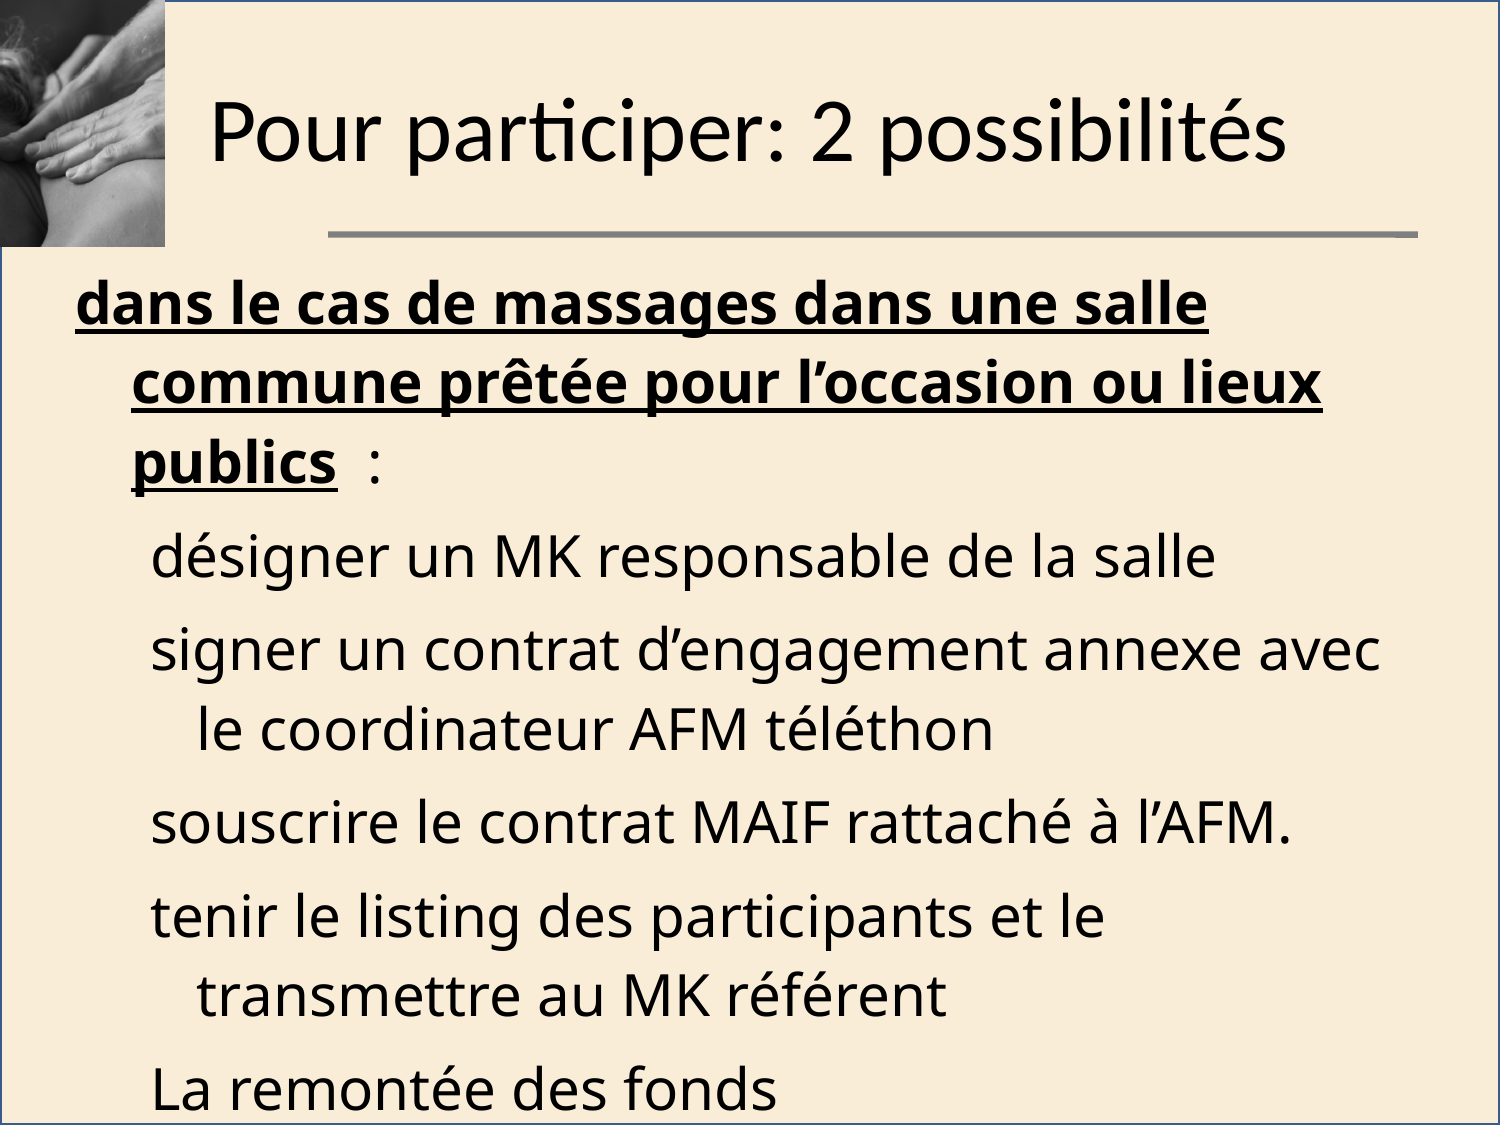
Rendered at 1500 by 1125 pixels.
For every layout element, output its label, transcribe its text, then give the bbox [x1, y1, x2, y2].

title Pour participer: 2 possibilités [75, 28, 1426, 250]
picture [0, 0, 165, 247]
list dans le cas de massages dans une salle commune prêtée pour l’occasion ou lieux publics : désigner un MK responsable de la salle signer un contrat d’engagement annexe avec le coordinateur AFM téléthon souscrire le contrat MAIF rattaché à l’AFM. tenir le listing des participants et le transmettre au MK référent La remontée des fonds [75, 262, 1426, 1036]
